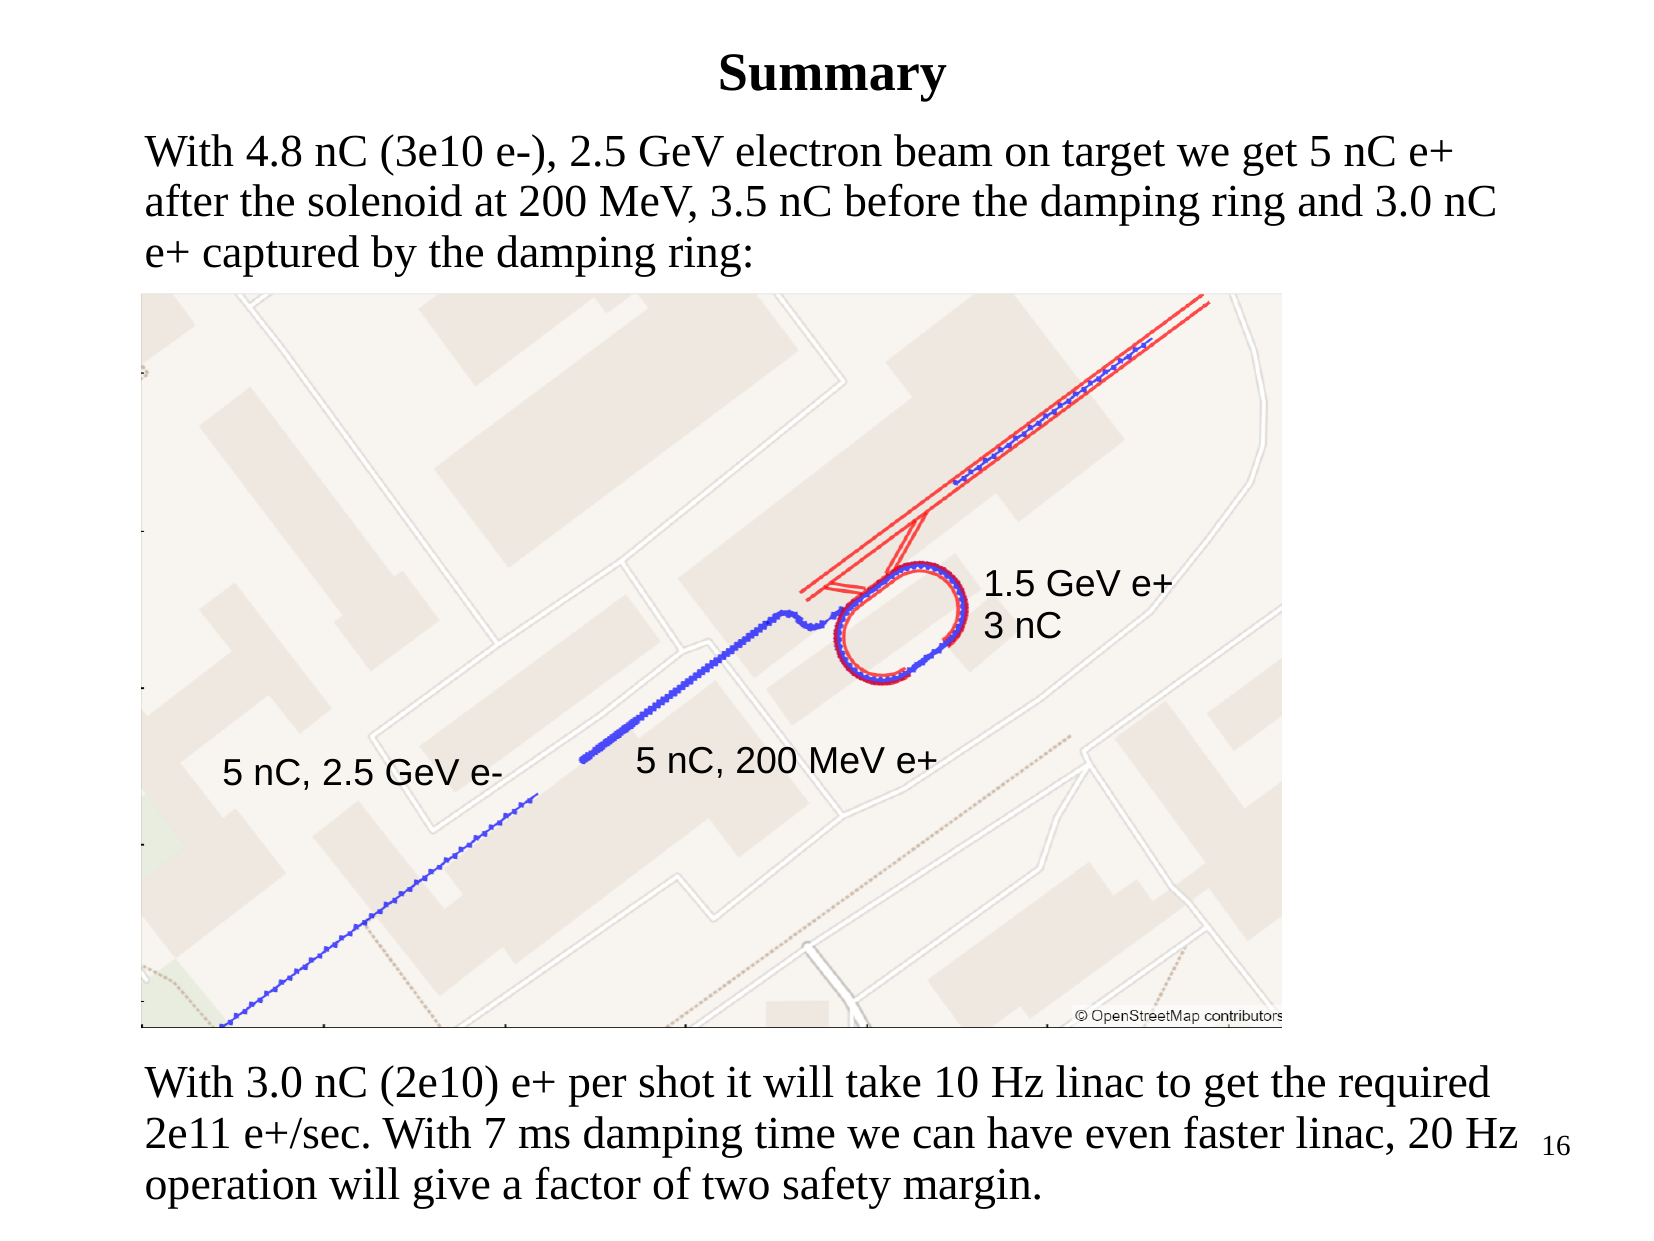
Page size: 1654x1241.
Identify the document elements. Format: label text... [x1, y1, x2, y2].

title Summary [35, 2, 1630, 142]
text_box 1.5 GeV e+ 3 nC [968, 555, 1189, 654]
text_box 5 nC, 2.5 GeV e- [207, 744, 519, 801]
text_box With 3.0 nC (2e10) e+ per shot it will take 10 Hz linac to get the required 2e11 e+/sec. With 7 ms damping time we can have even faster linac, 20 Hz operation will give a factor of two safety margin. [129, 1049, 1583, 1241]
text_box 5 nC, 200 MeV e+ [620, 732, 954, 790]
picture [141, 290, 1282, 1028]
text_box With 4.8 nC (3e10 e-), 2.5 GeV electron beam on target we get 5 nC e+ after the solenoid at 200 MeV, 3.5 nC before the damping ring and 3.0 nC e+ captured by the damping ring: [129, 118, 1524, 286]
